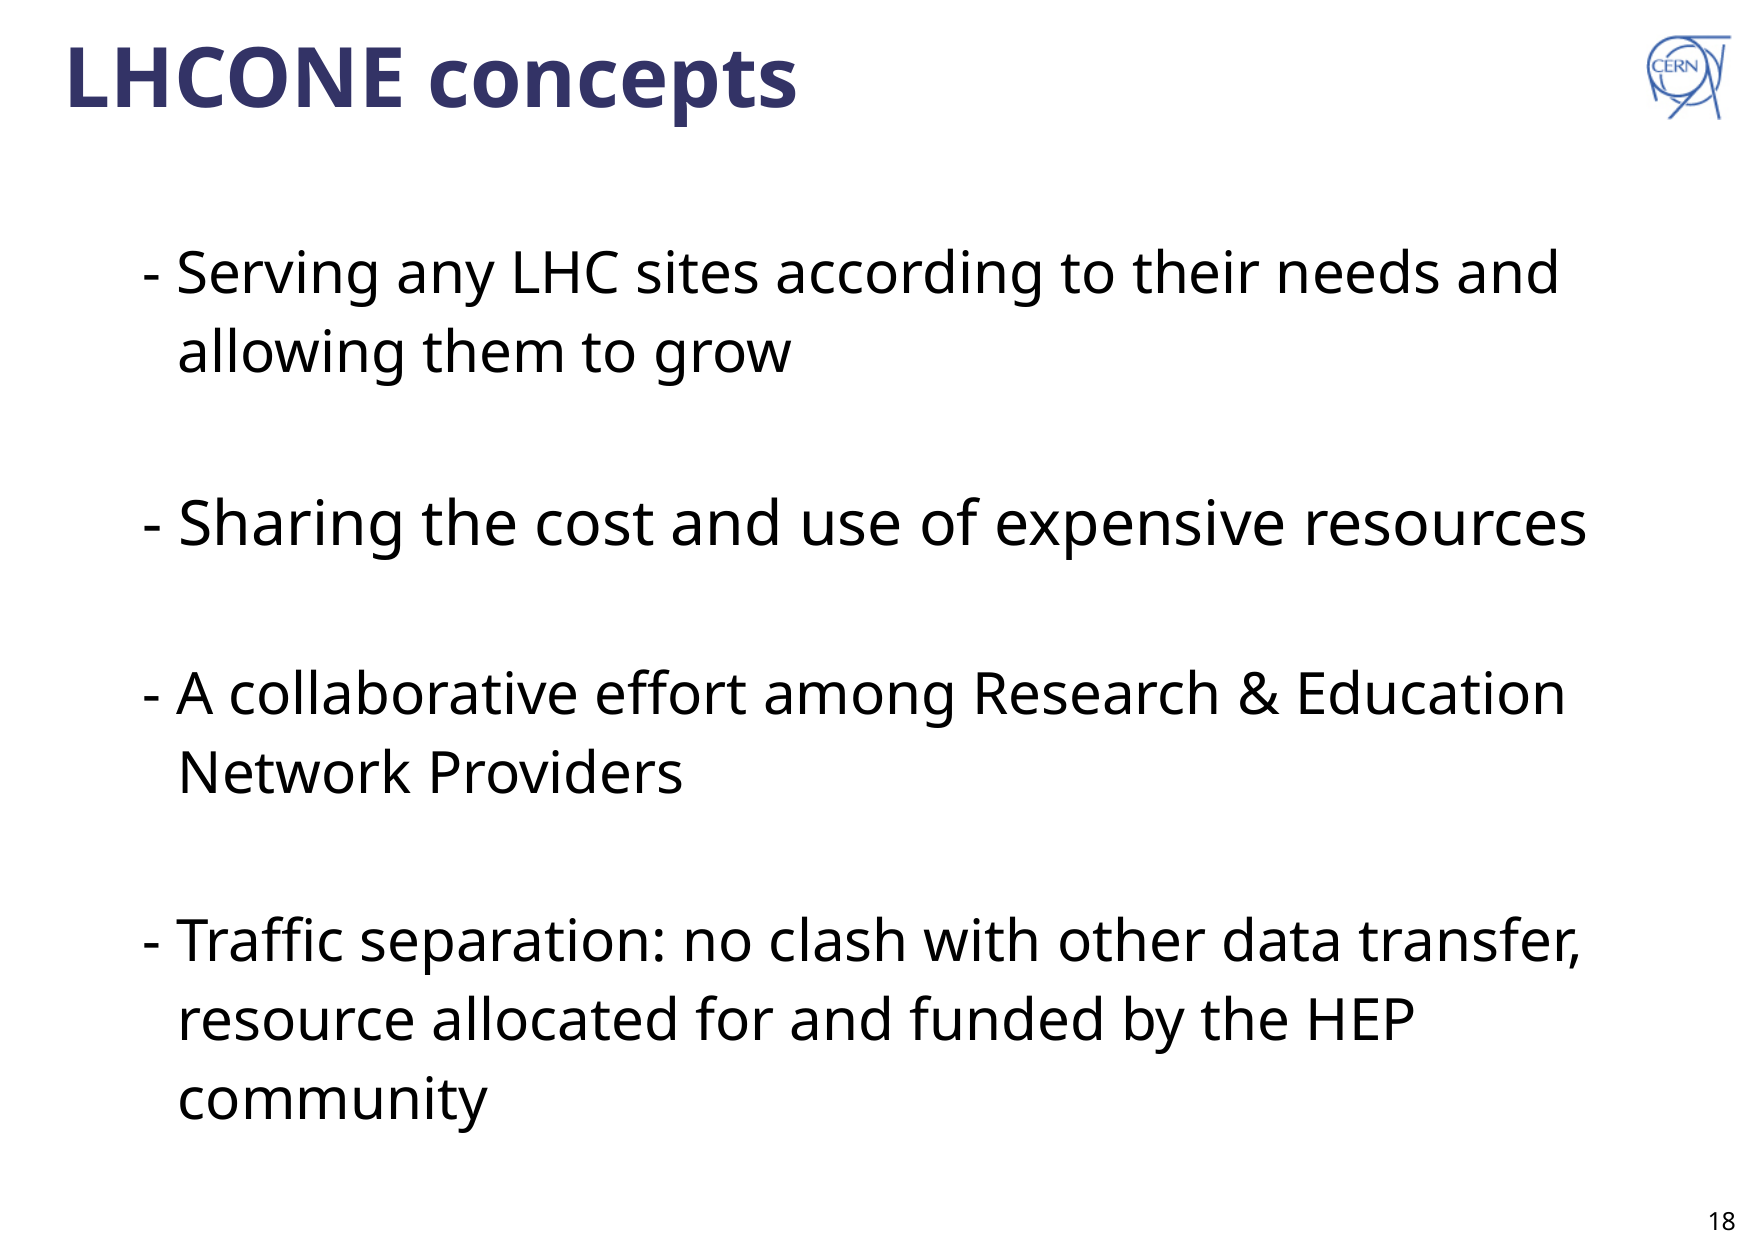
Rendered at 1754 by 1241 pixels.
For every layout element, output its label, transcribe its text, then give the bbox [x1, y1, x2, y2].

text_box - Serving any LHC sites according to their needs and allowing them to grow - Sharing the cost and use of expensive resources - A collaborative effort among Research & Education Network Providers - Traffic separation: no clash with other data transfer, resource allocated for and funded by the HEP community [127, 223, 1615, 1076]
title LHCONE concepts [63, 0, 1621, 166]
picture [1646, 34, 1732, 120]
